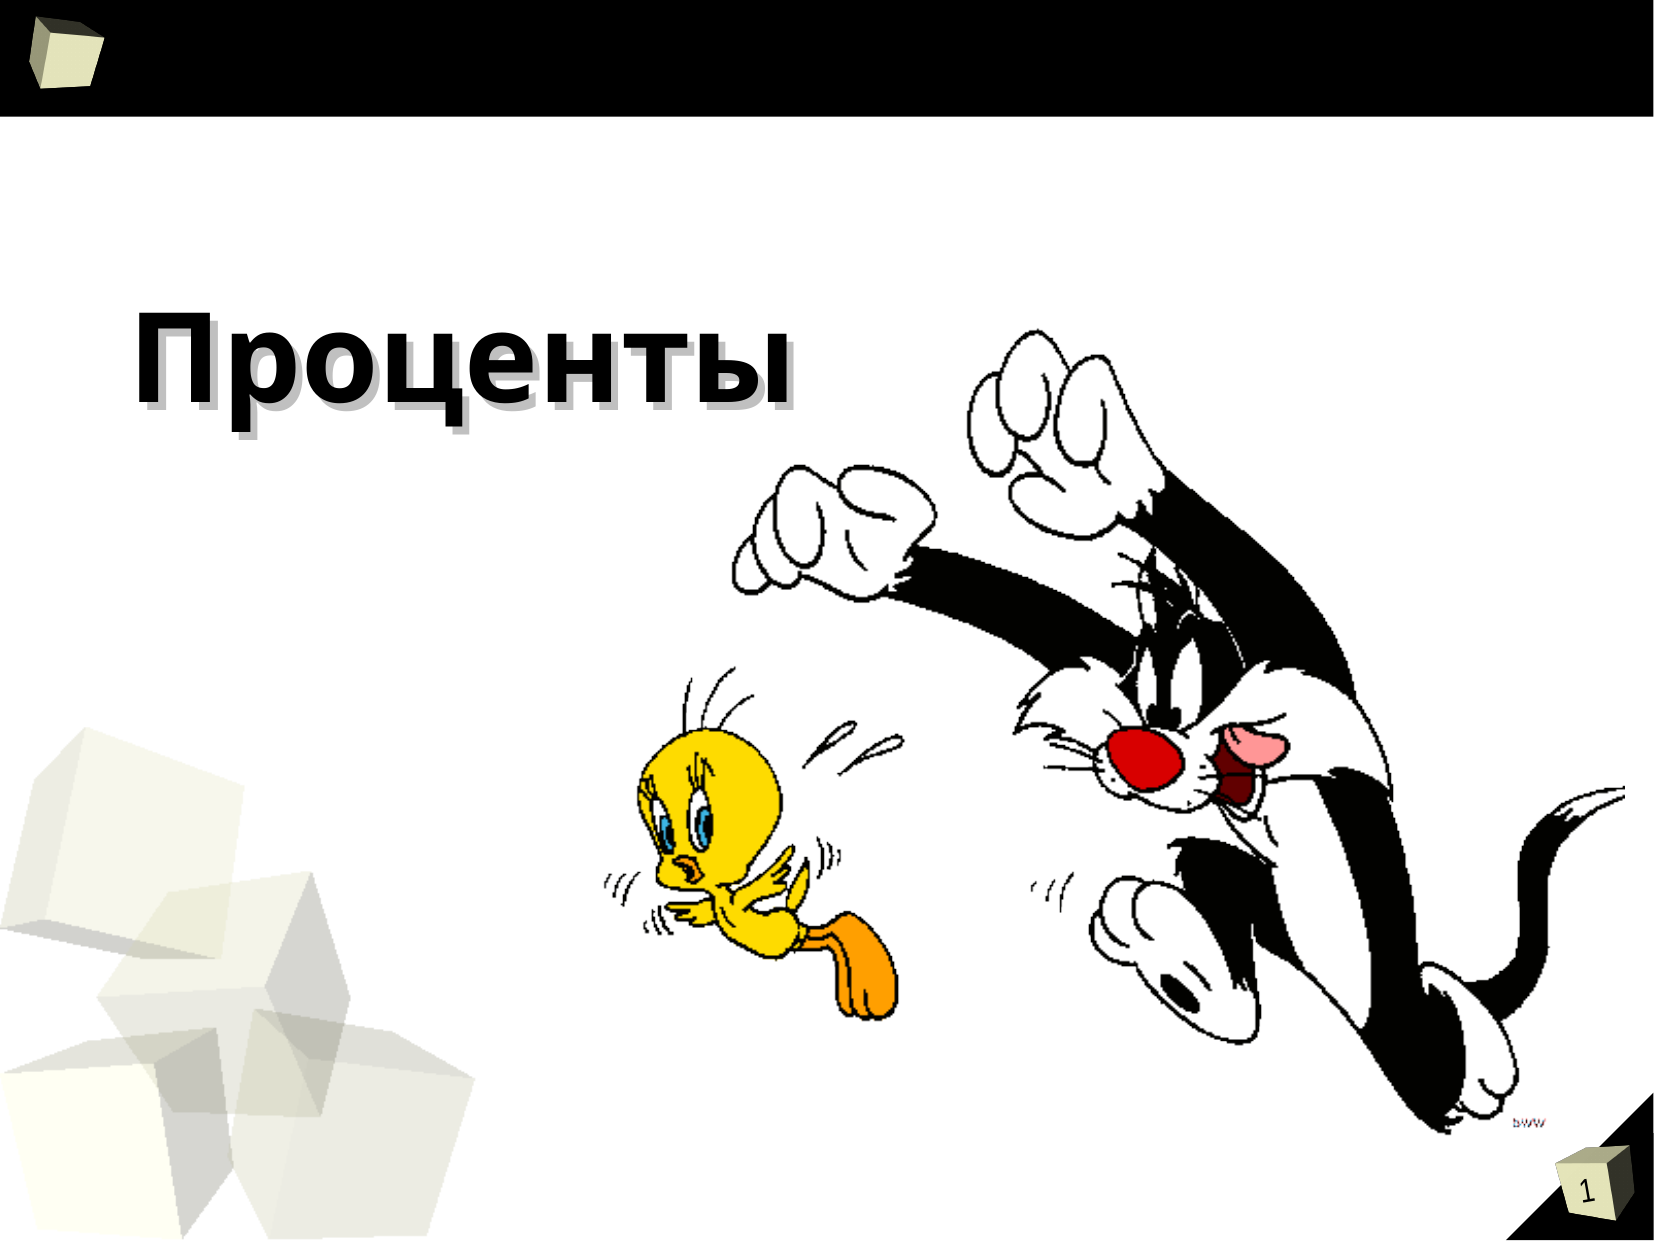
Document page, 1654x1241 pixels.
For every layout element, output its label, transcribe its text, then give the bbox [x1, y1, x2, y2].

title Проценты [0, 206, 798, 502]
picture [0, 726, 477, 1241]
picture [590, 295, 1625, 1152]
